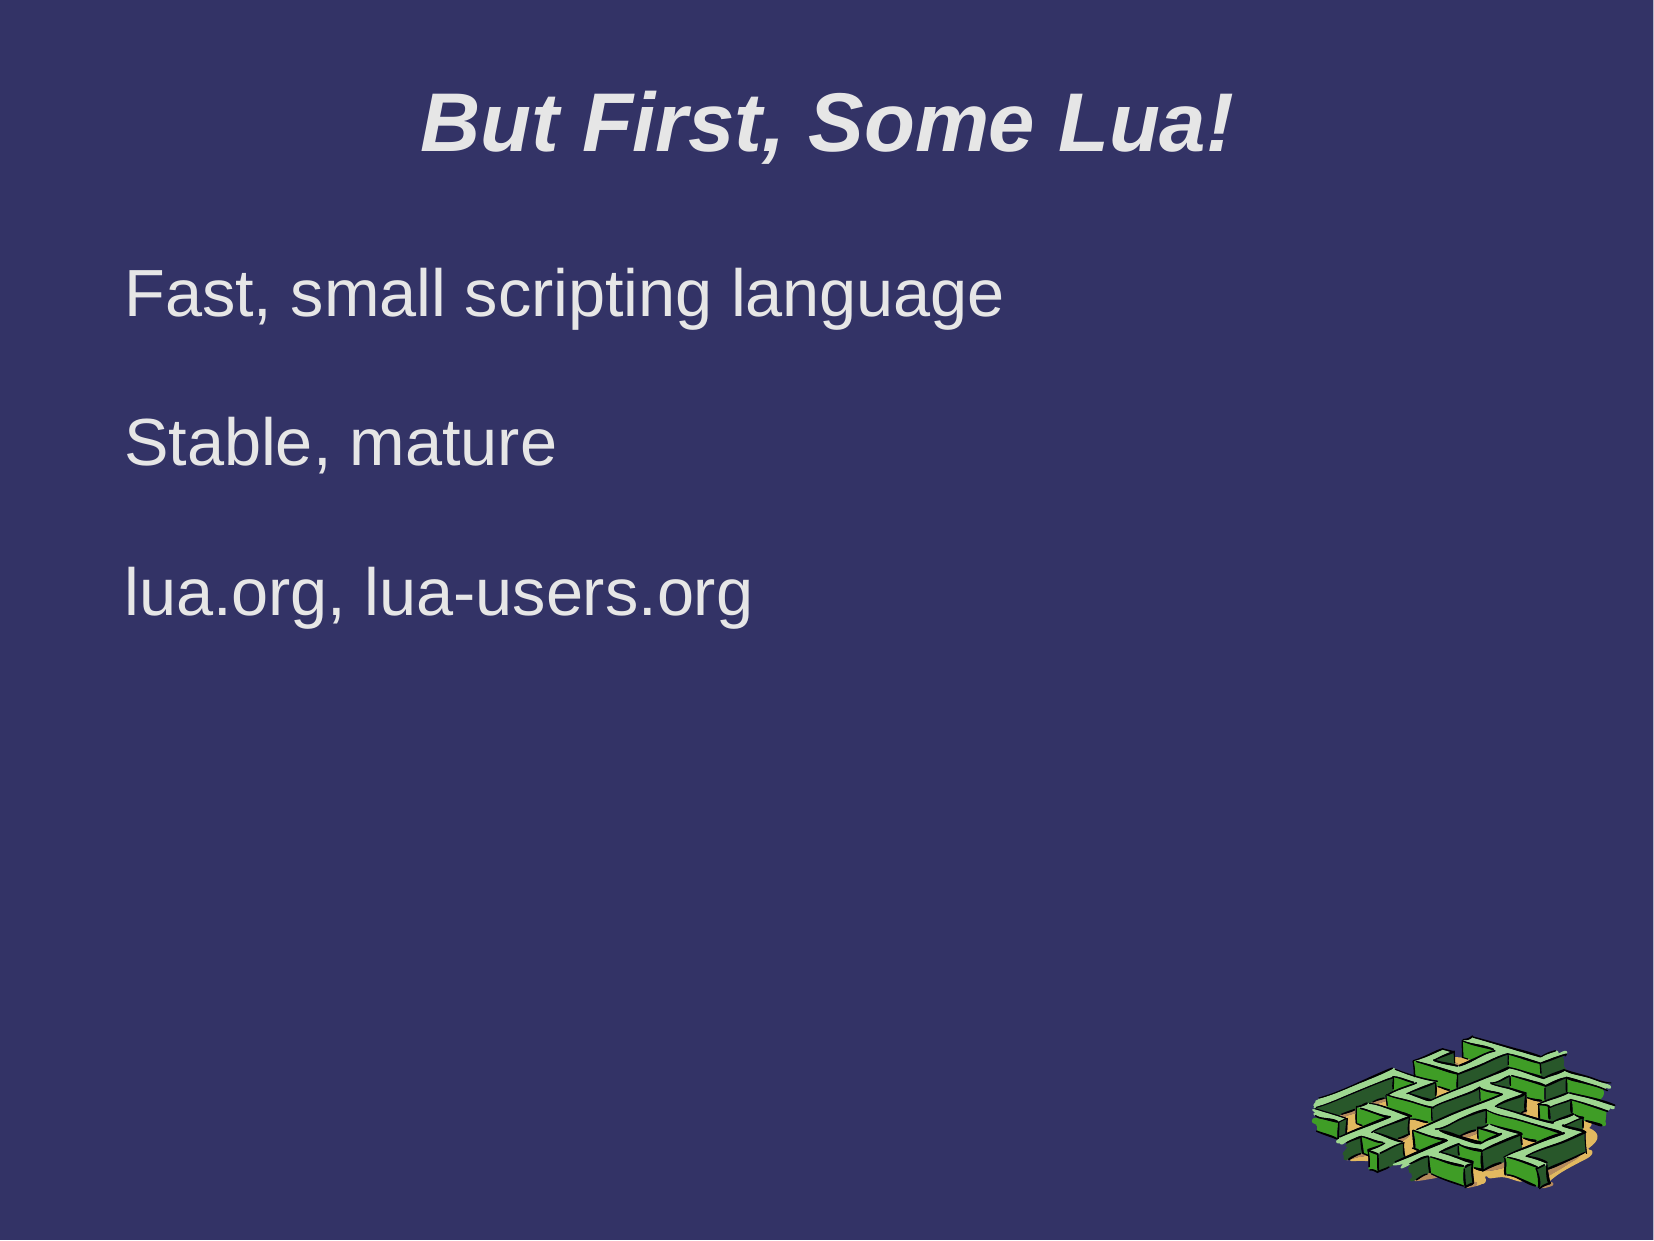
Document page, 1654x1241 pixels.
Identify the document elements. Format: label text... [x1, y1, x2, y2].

list Fast, small scripting language Stable, mature lua.org, lua-users.org [112, 180, 1504, 963]
title But First, Some Lua! [121, 19, 1534, 227]
